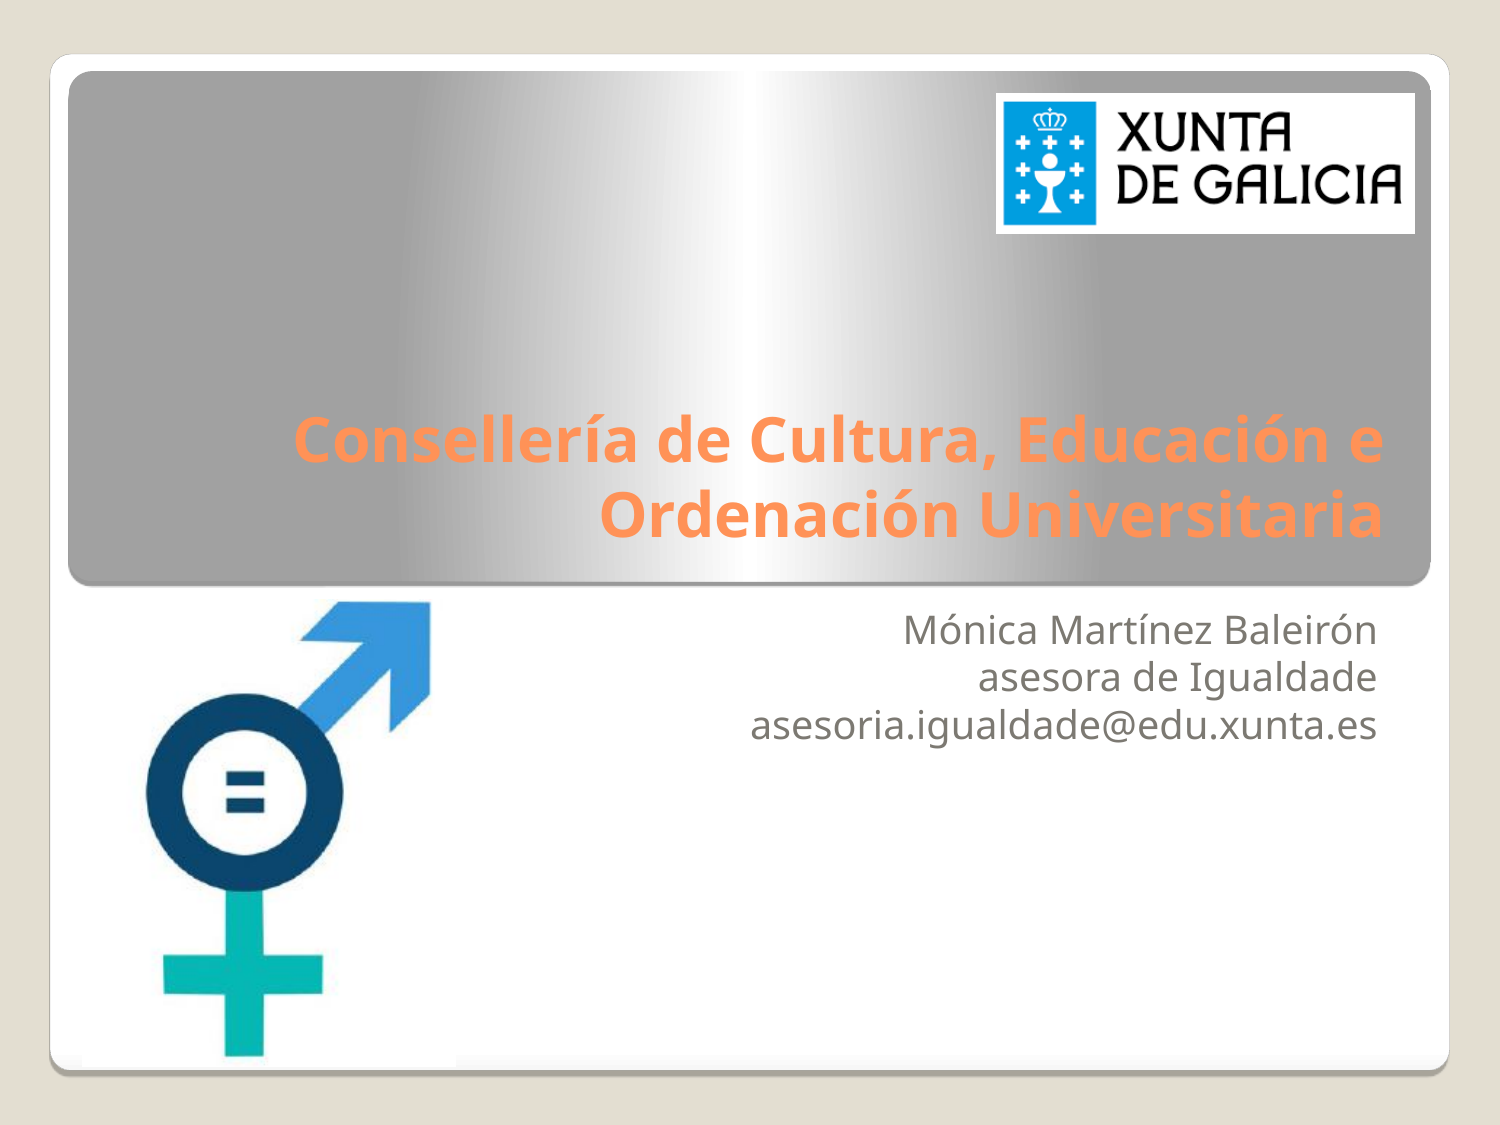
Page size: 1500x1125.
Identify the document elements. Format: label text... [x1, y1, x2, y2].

picture [996, 93, 1415, 234]
title Consellería de Cultura, Educación e Ordenación Universitaria [118, 257, 1394, 558]
subtitle Mónica Martínez Baleirón asesora de Igualdade asesoria.igualdade@edu.xunta.es [456, 604, 1394, 755]
picture [82, 599, 456, 1067]
